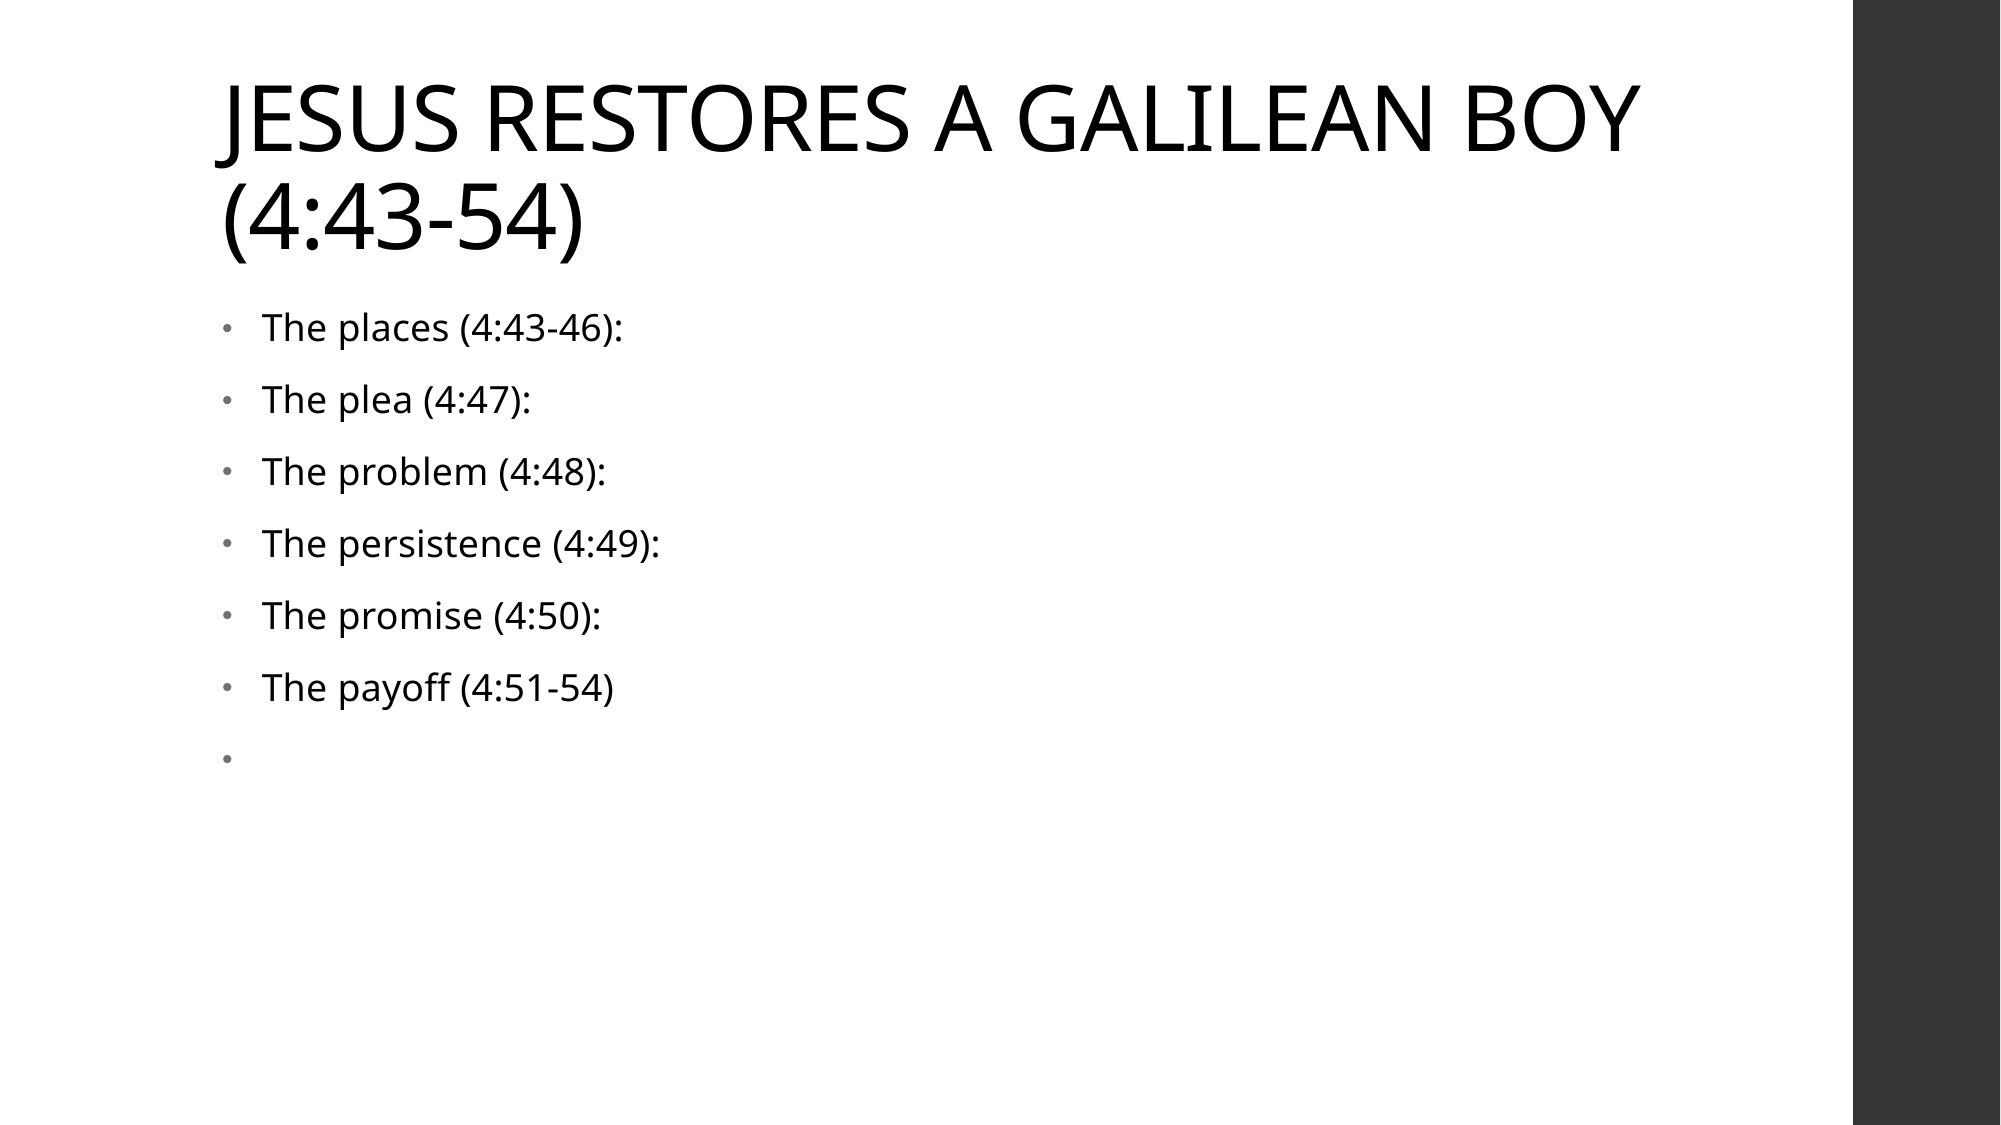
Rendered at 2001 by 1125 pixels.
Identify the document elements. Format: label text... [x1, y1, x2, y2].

list The places (4:43-46): The plea (4:47): The problem (4:48): The persistence (4:49): The promise (4:50): The payoff (4:51-54) [206, 299, 1617, 1014]
title JESUS RESTORES A GALILEAN BOY (4:43-54) [206, 60, 1797, 278]
